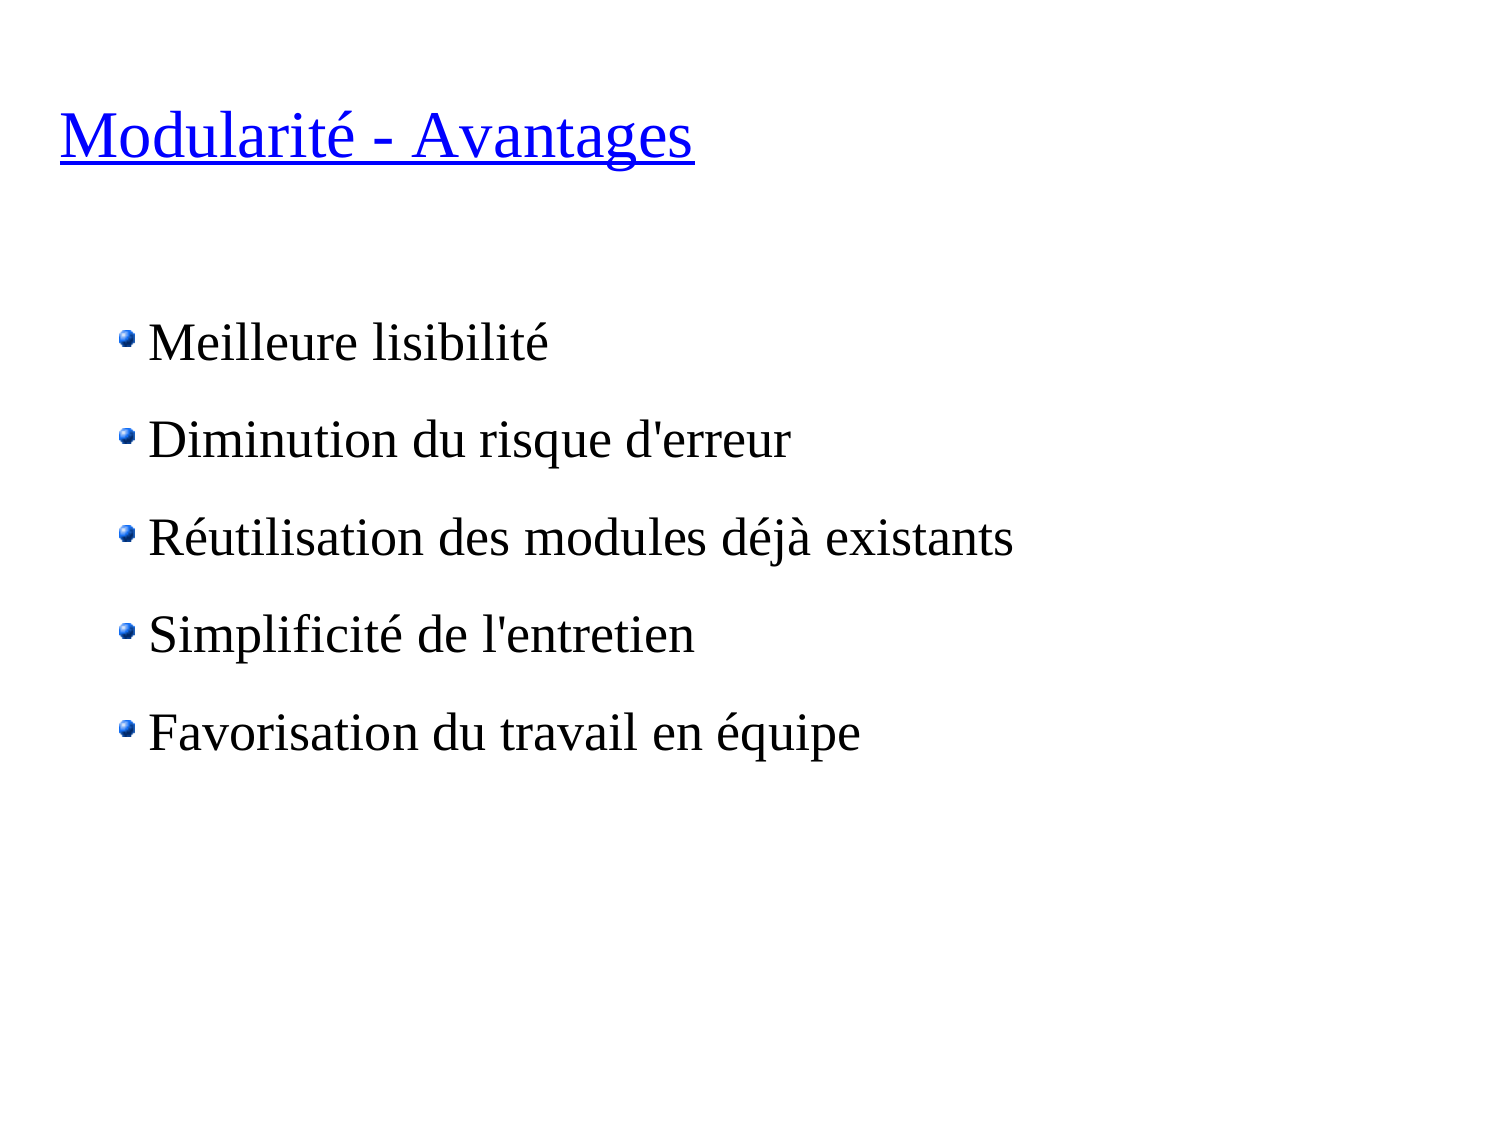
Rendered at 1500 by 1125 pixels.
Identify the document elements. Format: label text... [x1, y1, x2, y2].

text_box Meilleure lisibilité Diminution du risque d'erreur Réutilisation des modules déjà existants Simplificité de l'entretien Favorisation du travail en équipe [104, 266, 1230, 769]
text_box Modularité - Avantages [45, 83, 751, 178]
